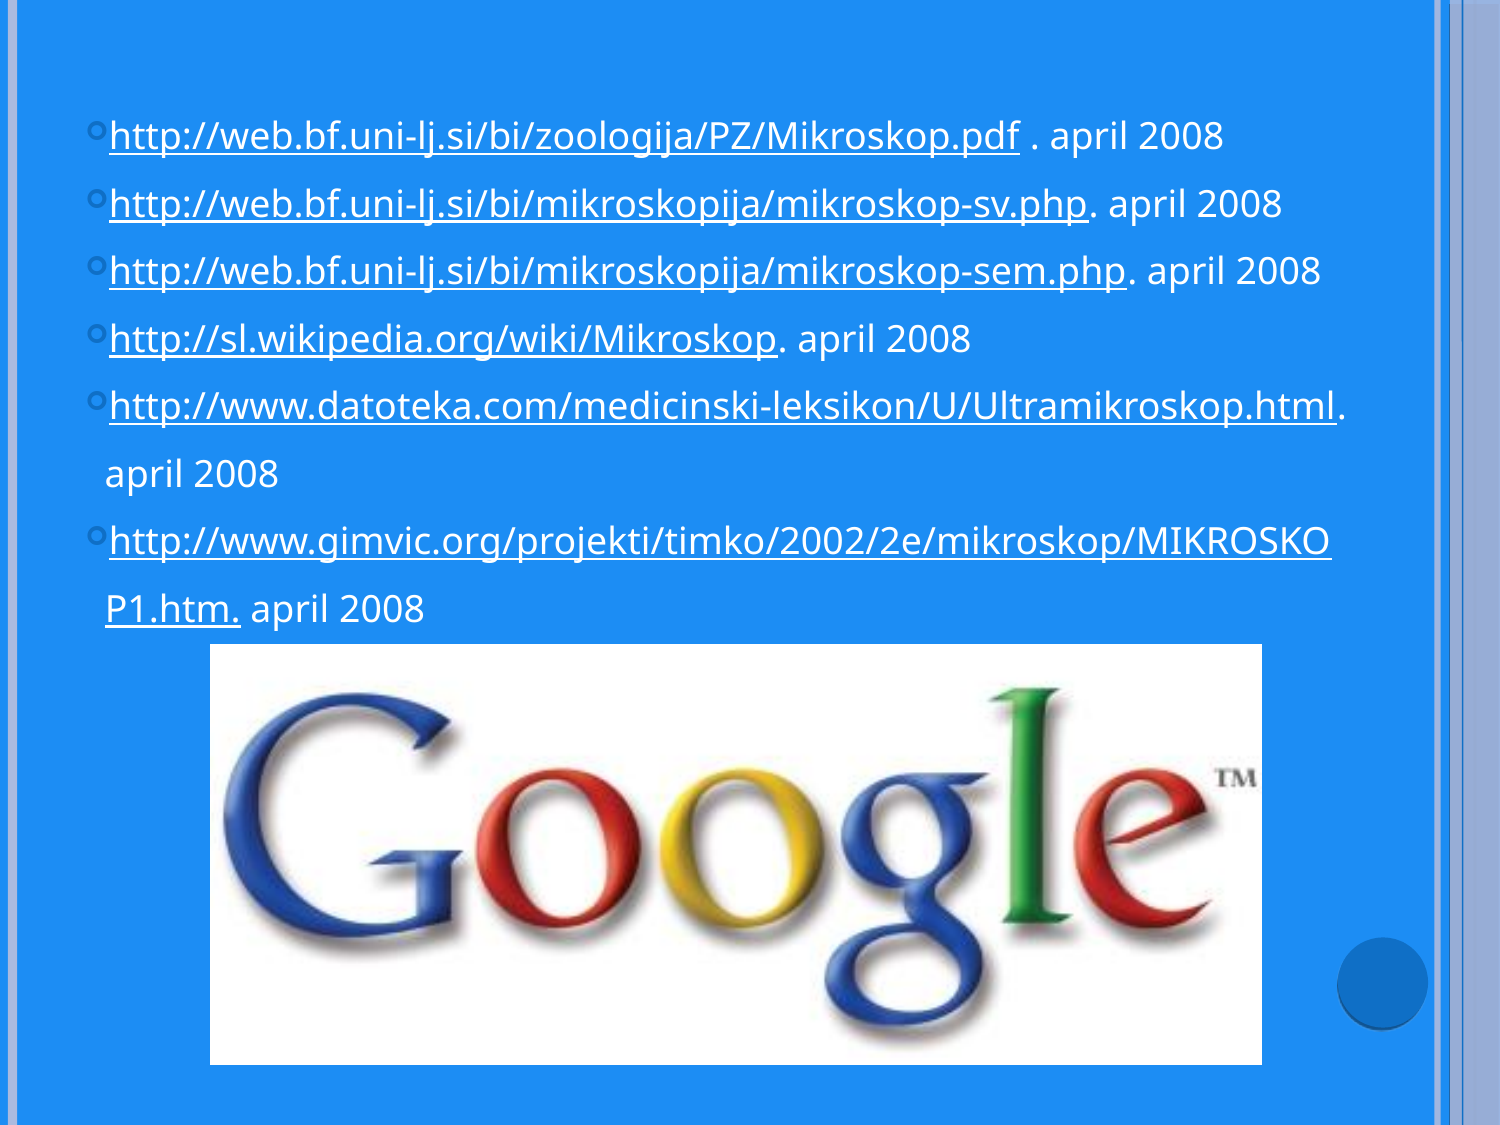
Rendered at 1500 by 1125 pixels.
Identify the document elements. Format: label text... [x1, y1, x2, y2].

list http://web.bf.uni-lj.si/bi/zoologija/PZ/Mikroskop.pdf . april 2008 http://web.bf.uni-lj.si/bi/mikroskopija/mikroskop-sv.php. april 2008 http://web.bf.uni-lj.si/bi/mikroskopija/mikroskop-sem.php. april 2008 http://sl.wikipedia.org/wiki/Mikroskop. april 2008 http://www.datoteka.com/medicinski-leksikon/U/Ultramikroskop.html. april 2008 http://www.gimvic.org/projekti/timko/2002/2e/mikroskop/MIKROSKO P1.htm. april 2008 [70, 82, 1395, 668]
picture [210, 644, 1262, 1065]
